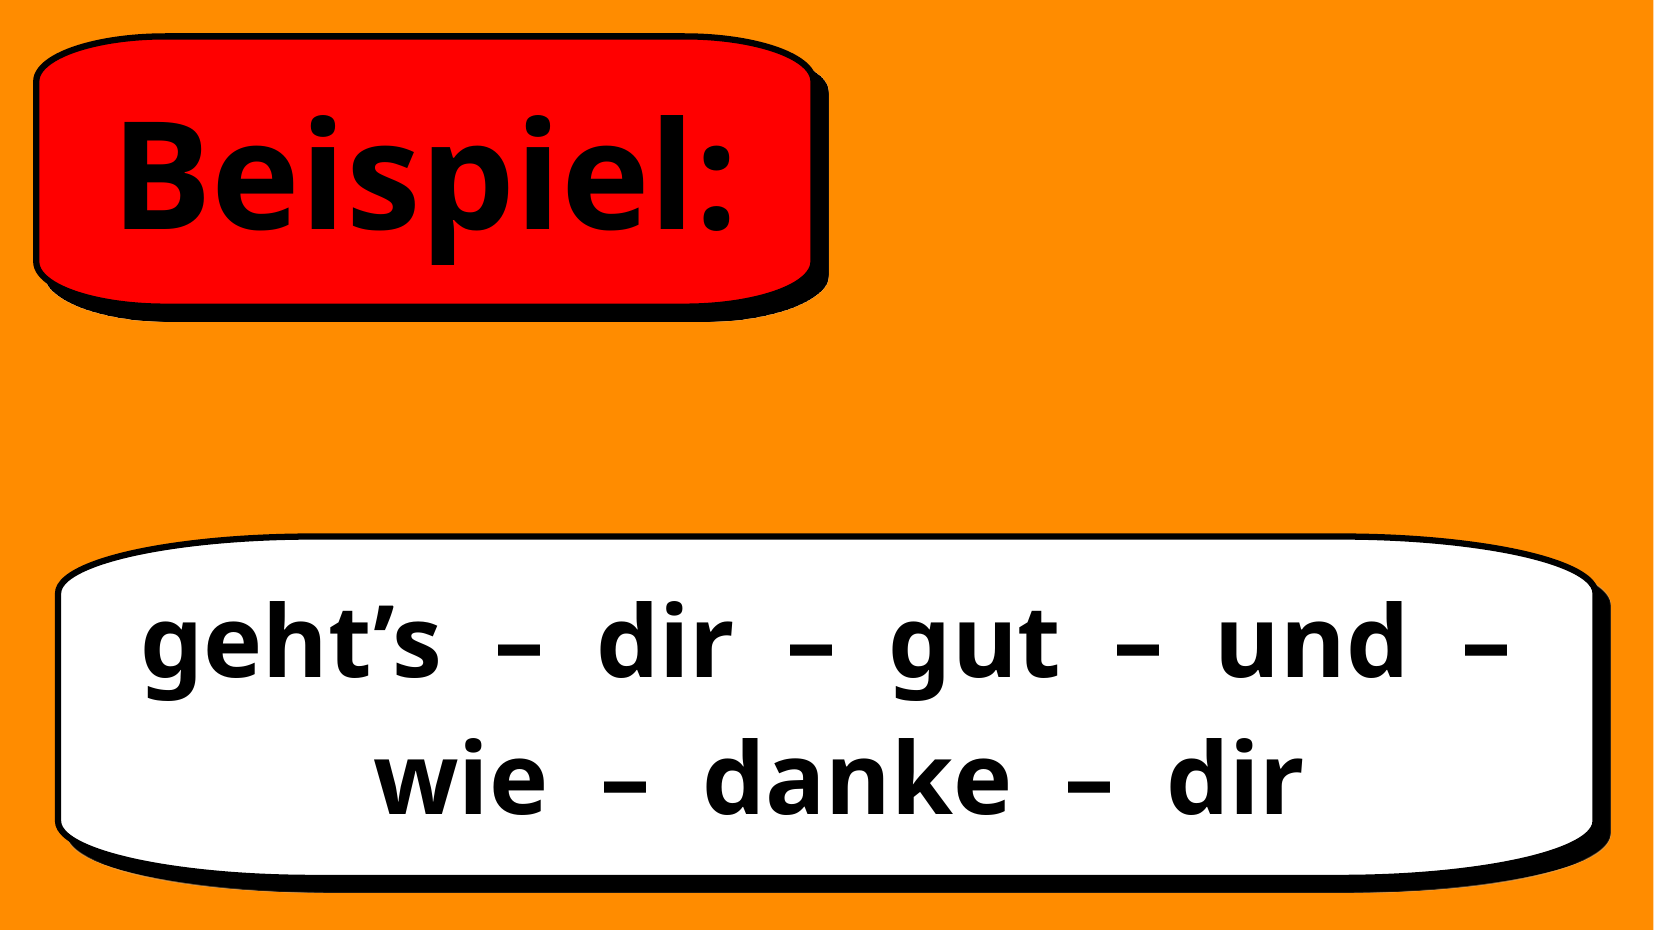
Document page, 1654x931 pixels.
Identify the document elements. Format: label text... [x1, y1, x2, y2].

text_box Beispiel: [36, 36, 814, 307]
text_box geht’s – dir – gut – und – wie – danke – dir [58, 536, 1596, 878]
